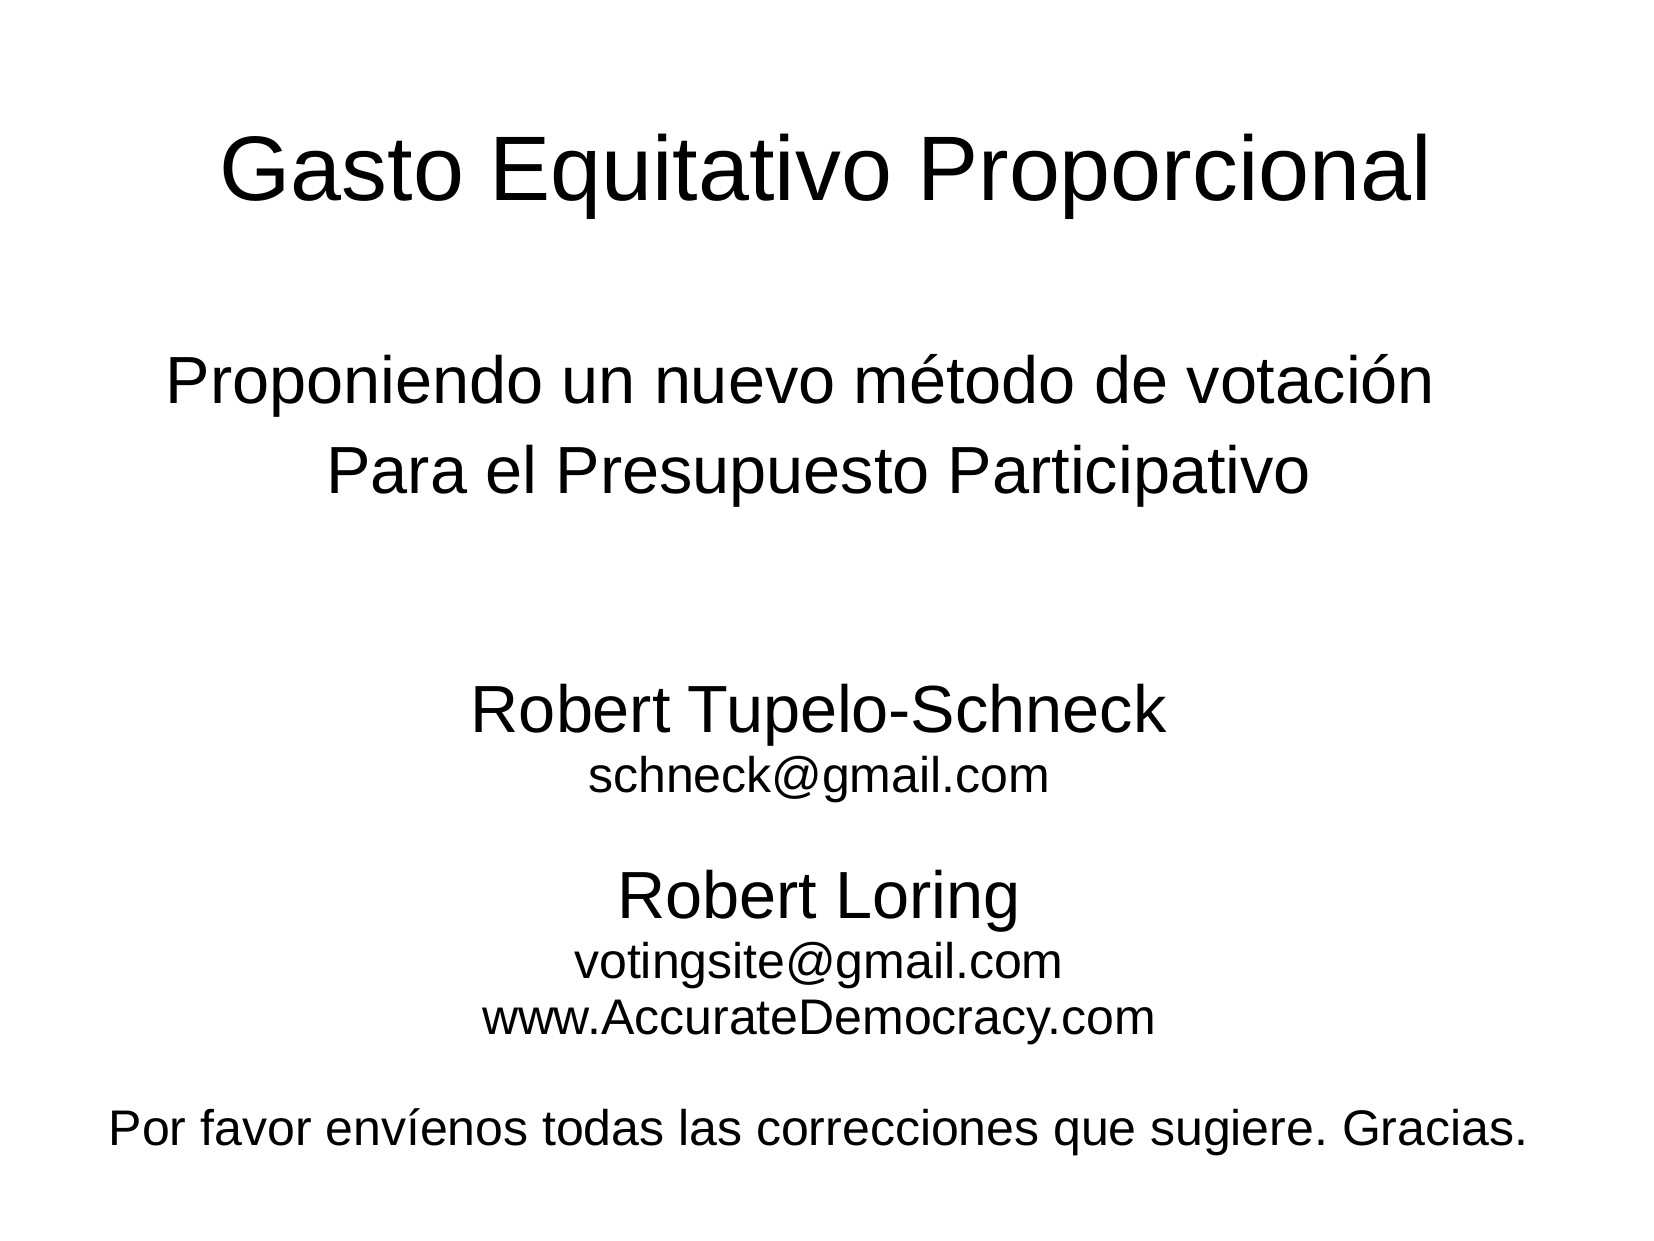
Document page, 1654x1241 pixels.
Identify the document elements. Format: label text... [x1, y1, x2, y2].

title Gasto Equitativo Proporcional [82, 0, 1571, 338]
text_box Proponiendo un nuevo método de votación Para el Presupuesto Participativo Robert Tupelo-Schneck schneck@gmail.com Robert Loring votingsite@gmail.com www.AccurateDemocracy.com Por favor envíenos todas las correcciones que sugiere. Gracias. [75, 343, 1564, 1156]
